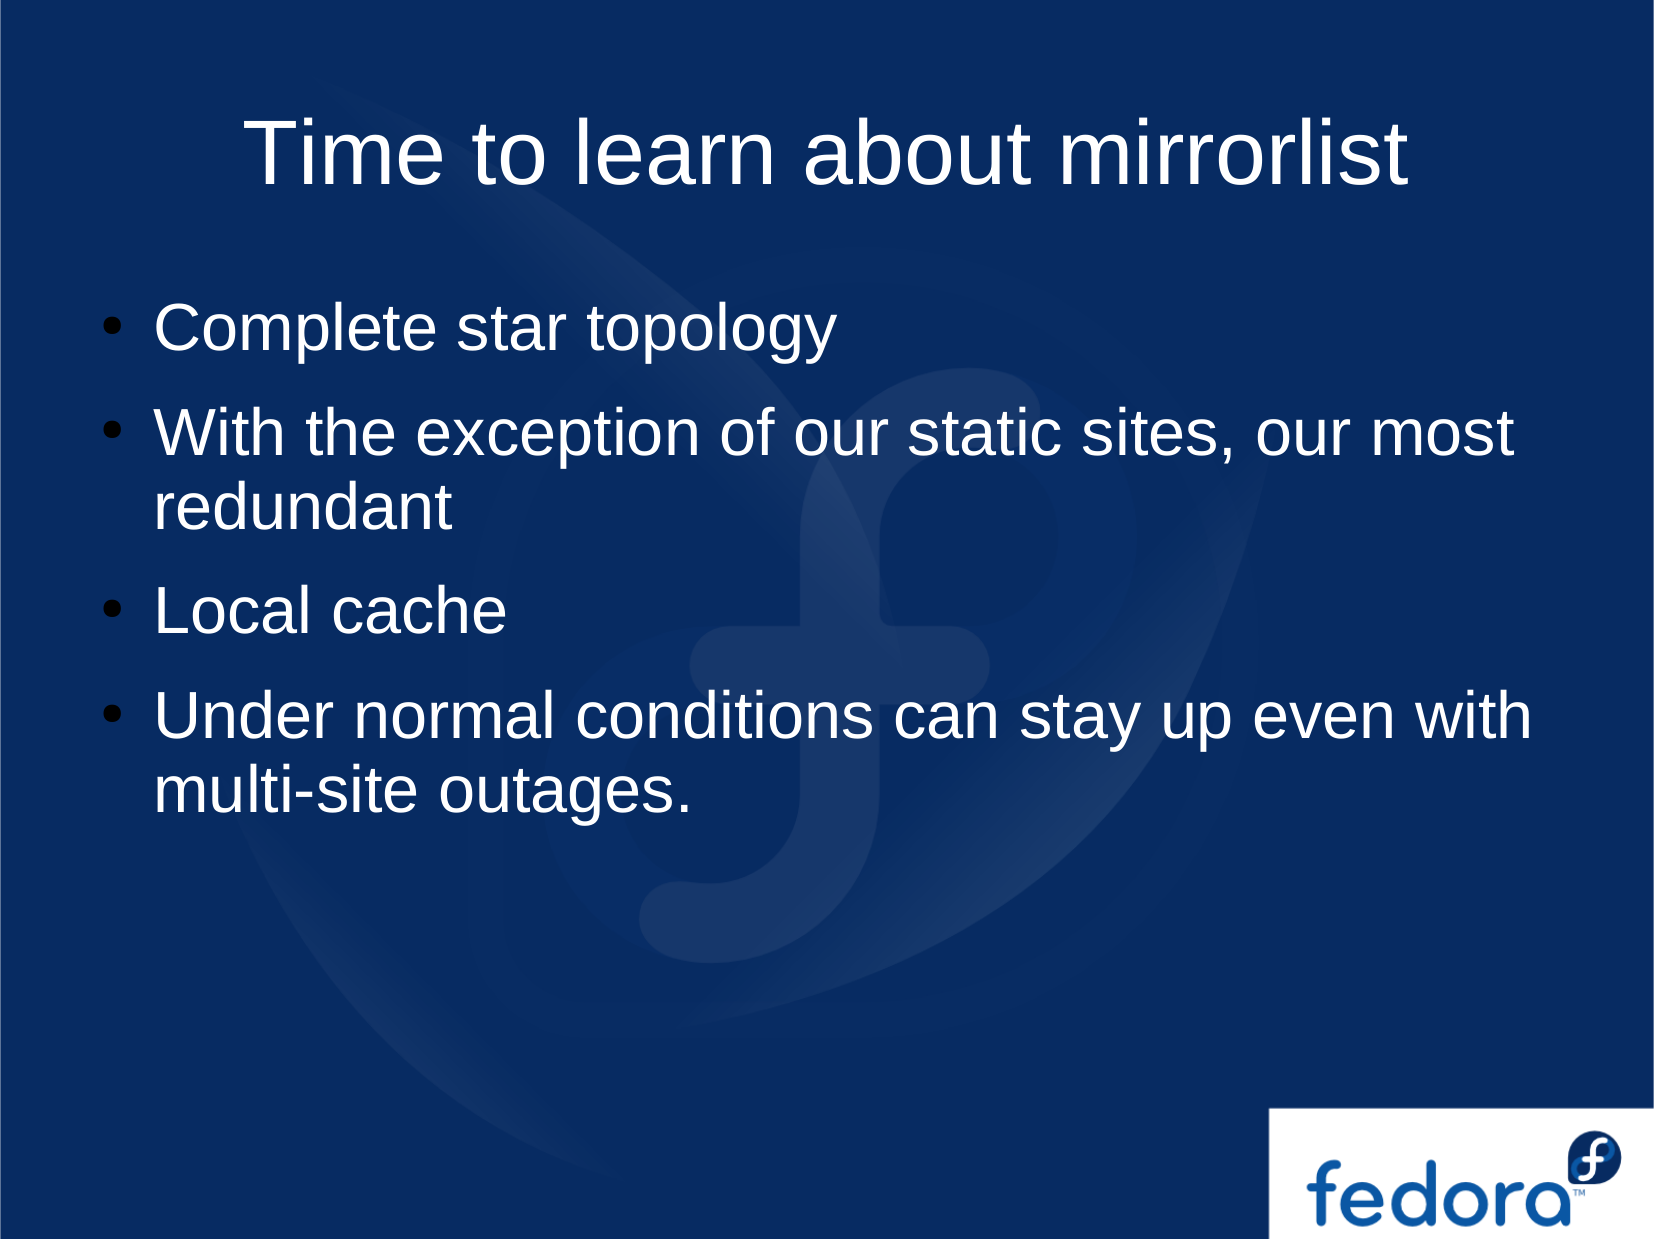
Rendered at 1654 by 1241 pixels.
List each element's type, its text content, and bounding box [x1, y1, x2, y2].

picture [0, 0, 1654, 1239]
title Time to learn about mirrorlist [82, 56, 1571, 250]
list Complete star topology With the exception of our static sites, our most redundant Local cache Under normal conditions can stay up even with multi-site outages. [82, 290, 1571, 1094]
